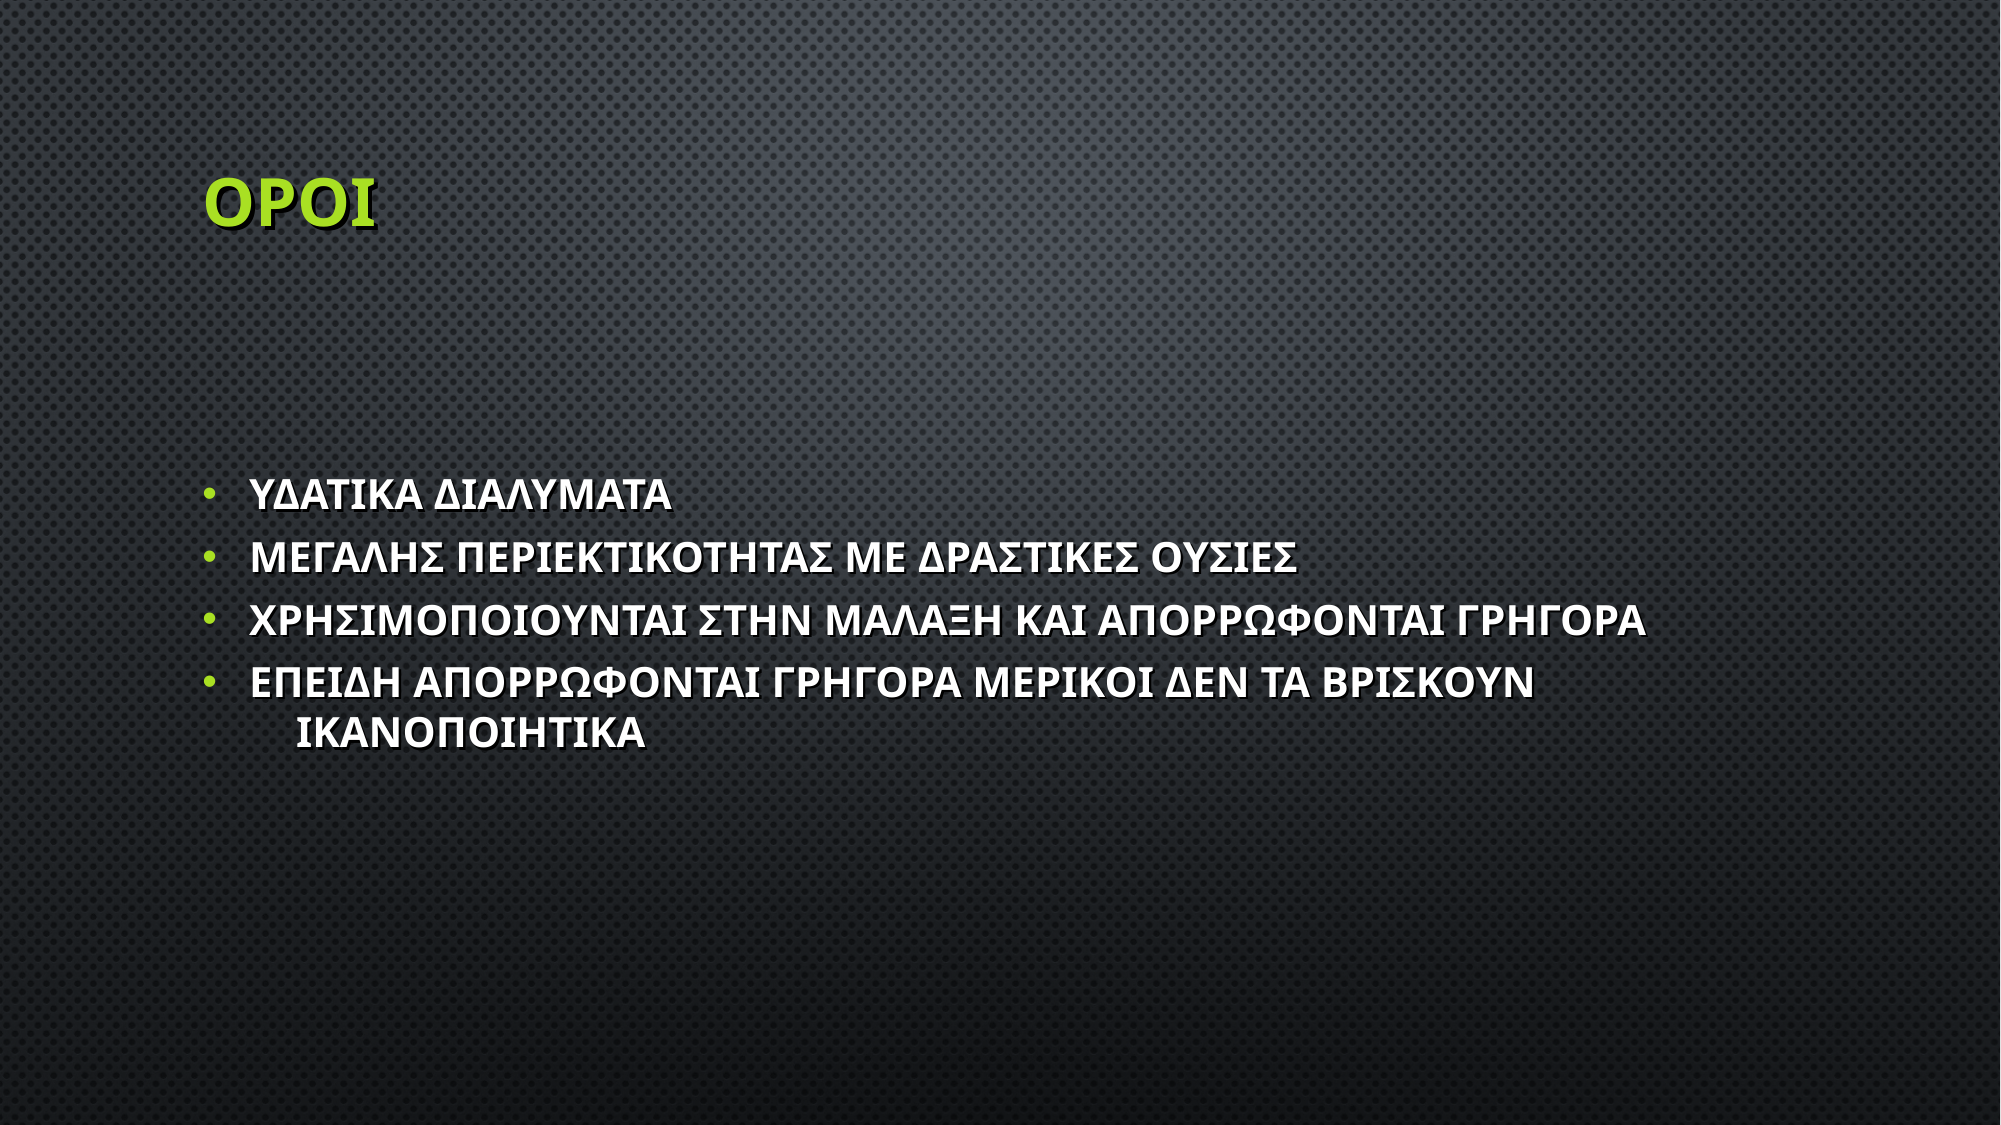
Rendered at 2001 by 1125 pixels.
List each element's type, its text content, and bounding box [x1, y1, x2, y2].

title ΟΡΟΙ [187, 99, 572, 274]
list ΥΔΑΤΙΚΑ ΔΙΑΛΥΜΑΤΑ ΜΕΓΑΛΗΣ ΠΕΡΙΕΚΤΙΚΟΤΗΤΑΣ ΜΕ ΔΡΑΣΤΙΚΕΣ ΟΥΣΙΕΣ ΧΡΗΣΙΜΟΠΟΙΟΥΝΤΑΙ ΣΤΗΝ ΜΑΛΑΞΗ ΚΑΙ ΑΠΟΡΡΩΦΟΝΤΑΙ ΓΡΗΓΟΡΑ ΕΠΕΙΔΗ ΑΠΟΡΡΩΦΟΝΤΑΙ ΓΡΗΓΟΡΑ ΜΕΡΙΚΟΙ ΔΕΝ ΤΑ ΒΡΙΣΚΟΥΝ ΙΚΑΝΟΠΟΙΗΤΙΚΑ [187, 274, 1813, 950]
